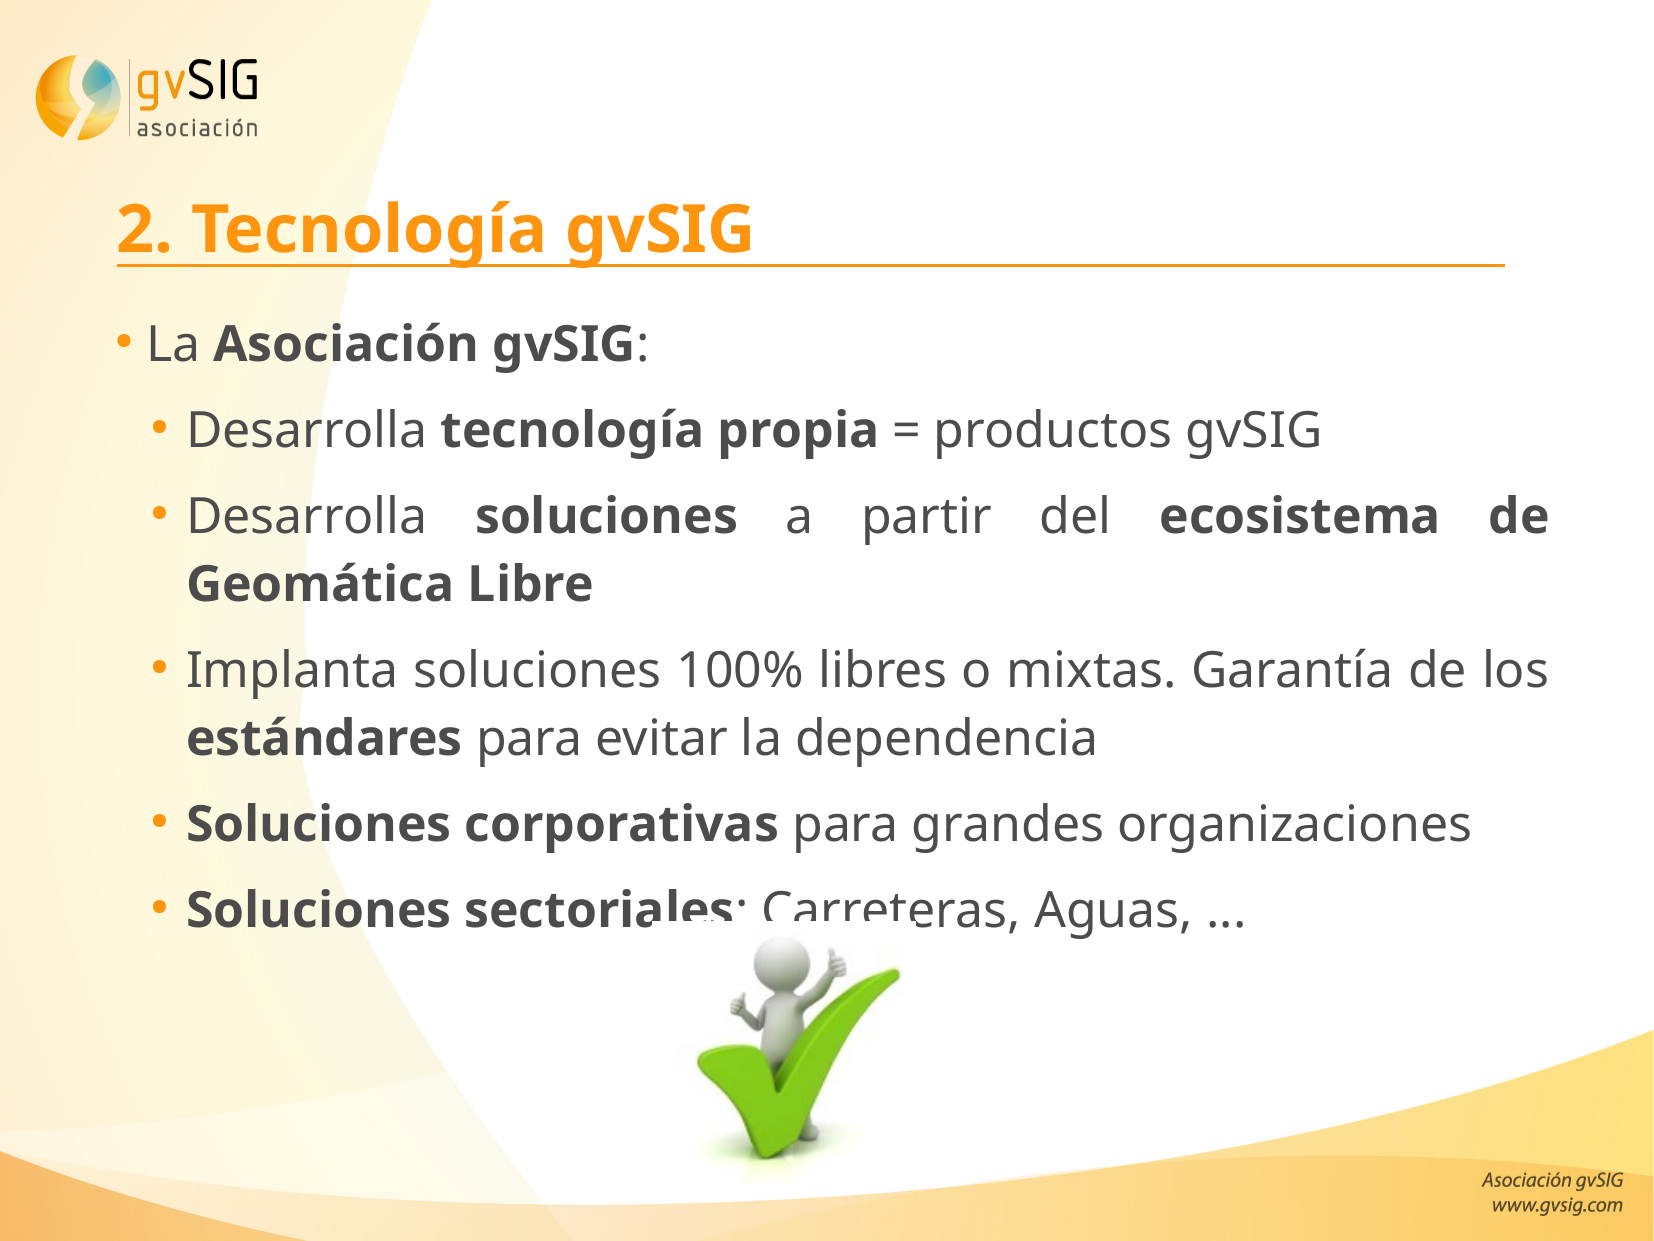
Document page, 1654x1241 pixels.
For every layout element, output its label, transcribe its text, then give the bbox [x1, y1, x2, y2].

title 2. Tecnología gvSIG [116, 177, 1605, 276]
picture [0, 0, 1654, 1241]
text_box La Asociación gvSIG: Desarrolla tecnología propia = productos gvSIG Desarrolla soluciones a partir del ecosistema de Geomática Libre Implanta soluciones 100% libres o mixtas. Garantía de los estándares para evitar la dependencia Soluciones corporativas para grandes organizaciones Soluciones sectoriales: Carreteras, Aguas, ... [100, 300, 1565, 931]
